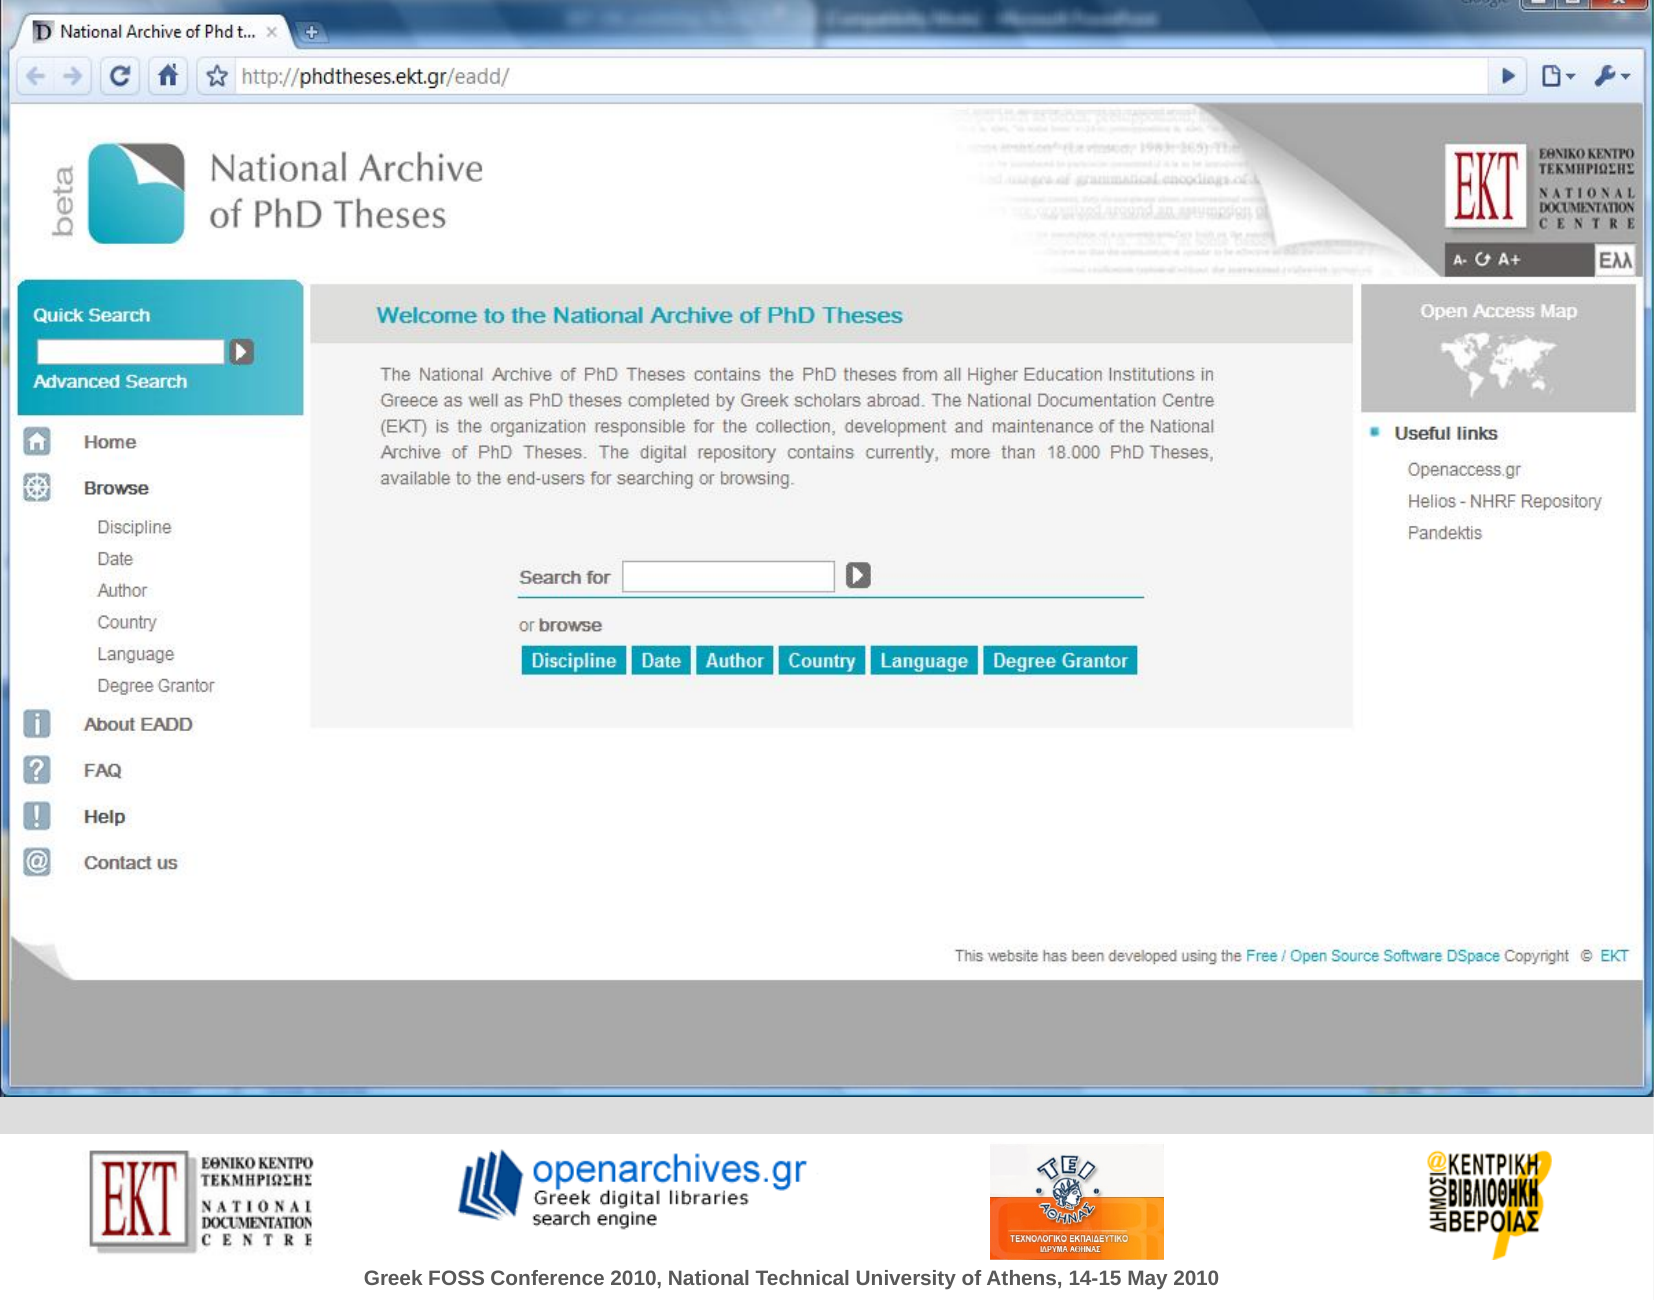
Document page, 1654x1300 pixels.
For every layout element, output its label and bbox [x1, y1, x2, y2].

picture [990, 1142, 1164, 1260]
picture [0, 0, 1654, 1097]
picture [1424, 1136, 1648, 1260]
picture [451, 1142, 851, 1231]
picture [82, 1138, 323, 1260]
